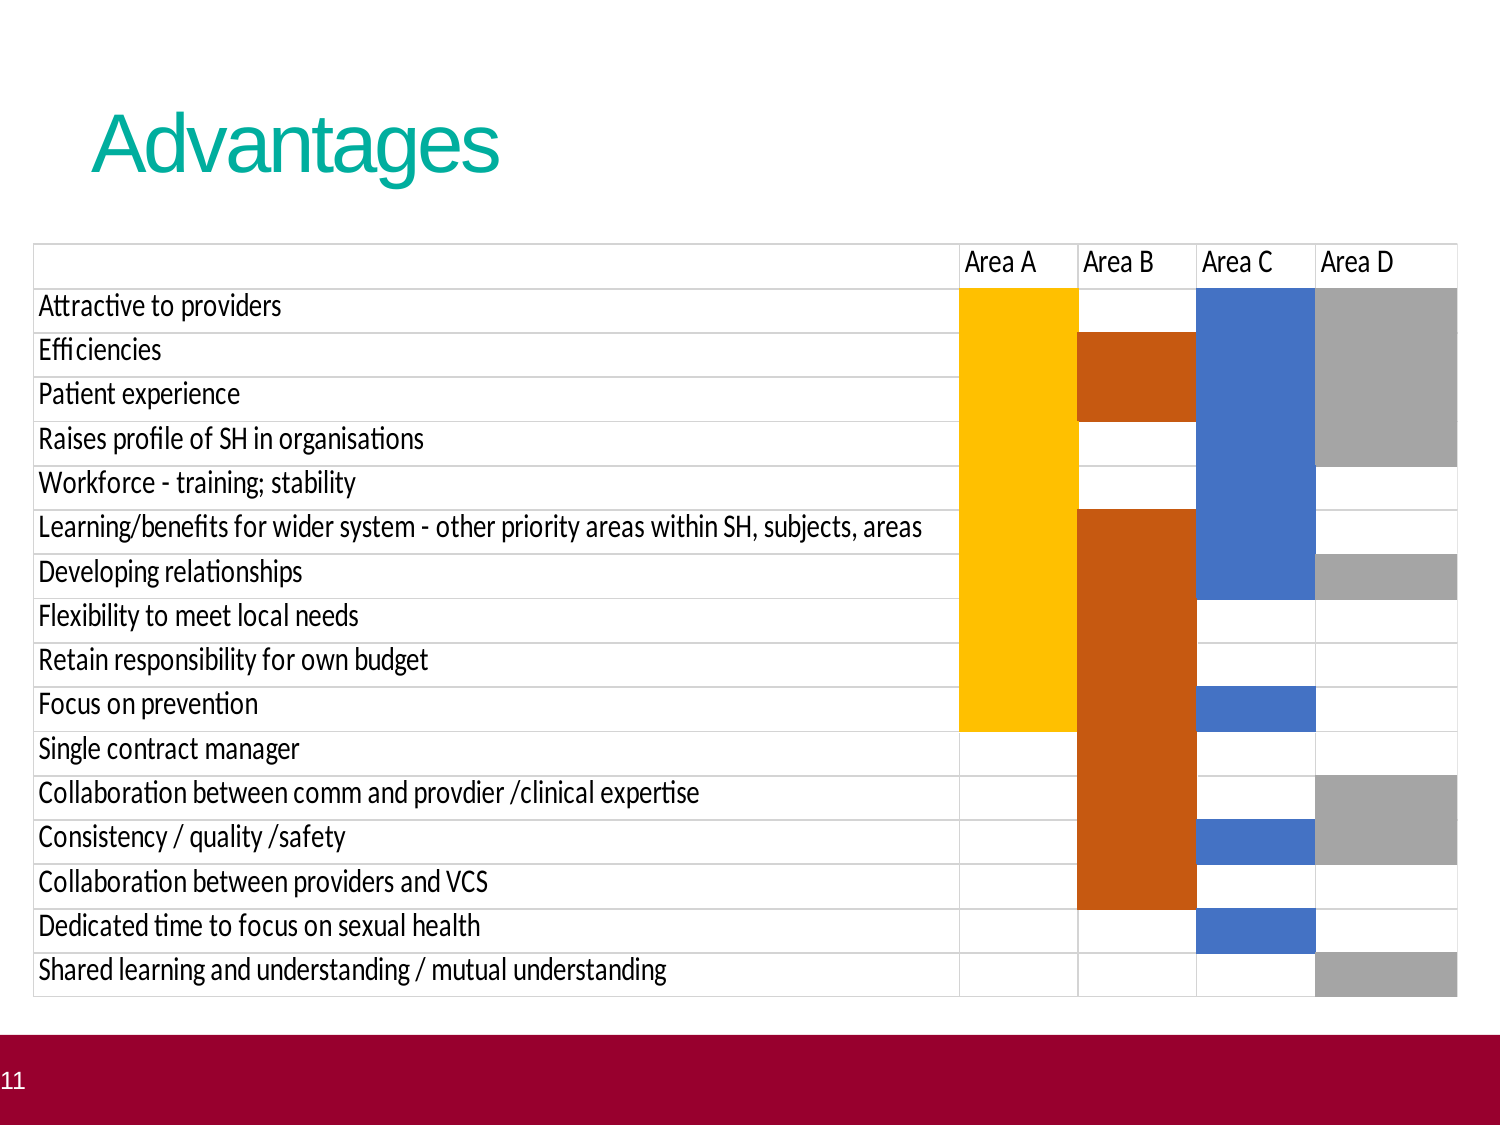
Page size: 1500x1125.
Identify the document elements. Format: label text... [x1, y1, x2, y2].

text_box [0, 1034, 1500, 1125]
title Advantages [91, 45, 1409, 233]
picture [32, 243, 1459, 999]
